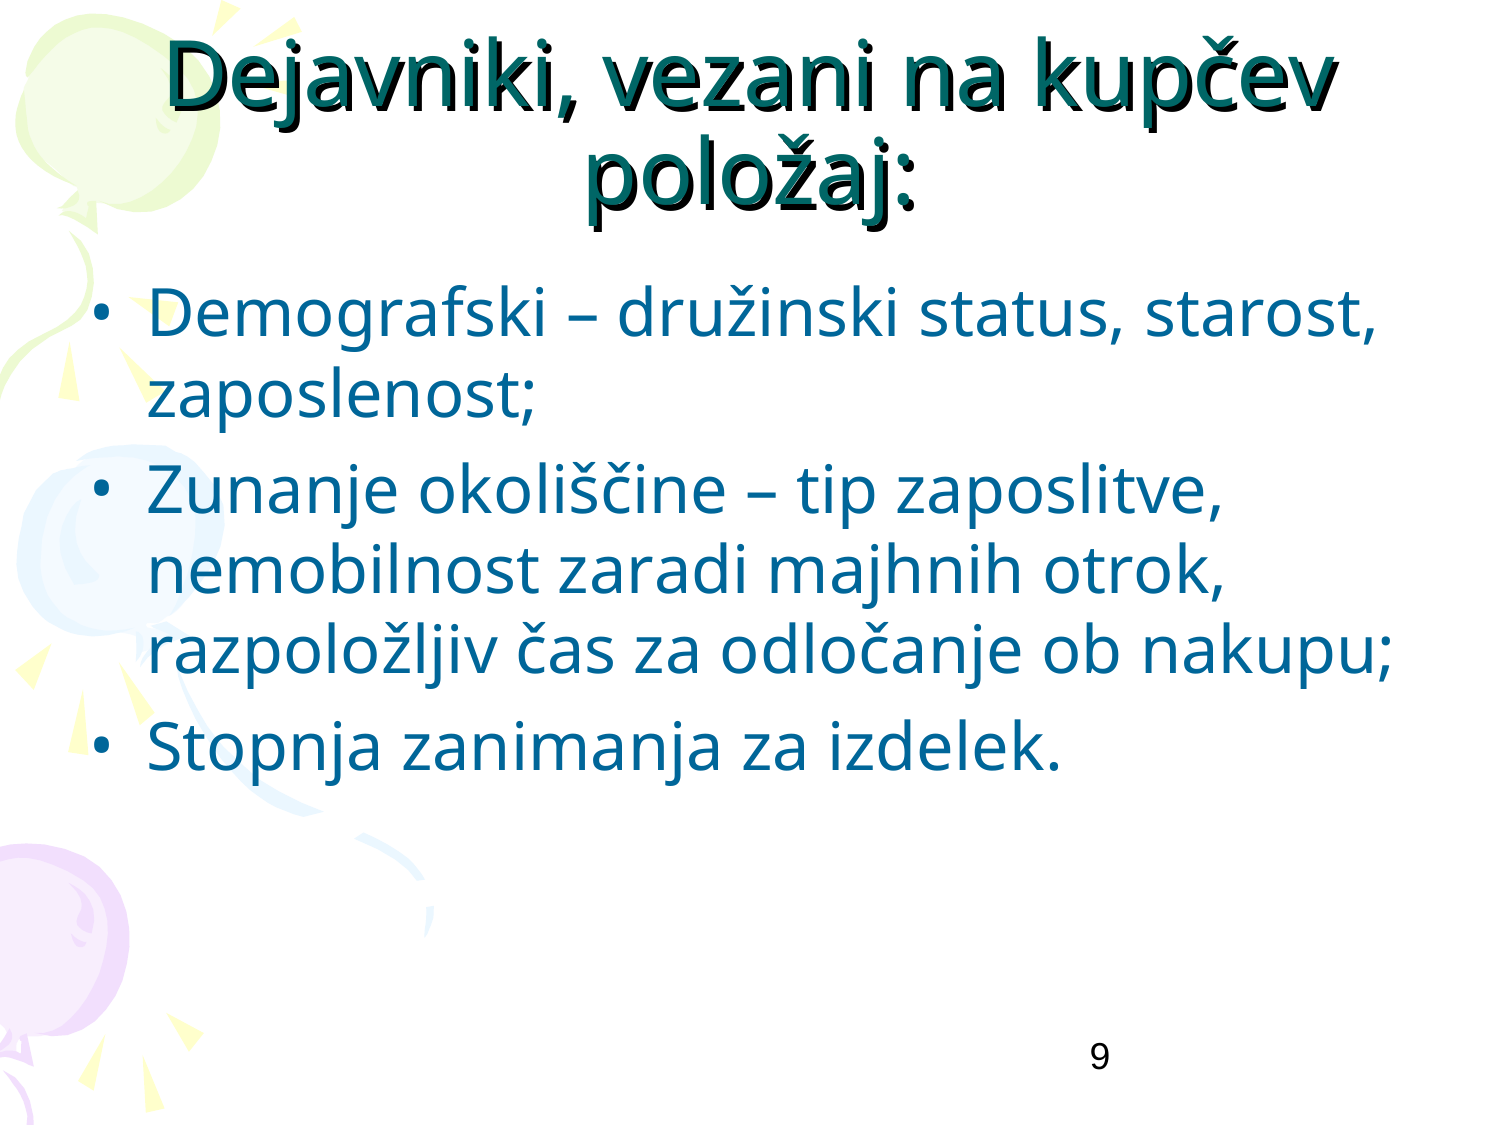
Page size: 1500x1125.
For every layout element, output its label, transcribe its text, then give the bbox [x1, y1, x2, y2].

title Dejavniki, vezani na kupčev položaj: [72, 16, 1426, 233]
list Demografski – družinski status, starost, zaposlenost; Zunanje okoliščine – tip zaposlitve, nemobilnost zaradi majhnih otrok, razpoložljiv čas za odločanje ob nakupu; Stopnja zanimanja za izdelek. [75, 262, 1426, 994]
